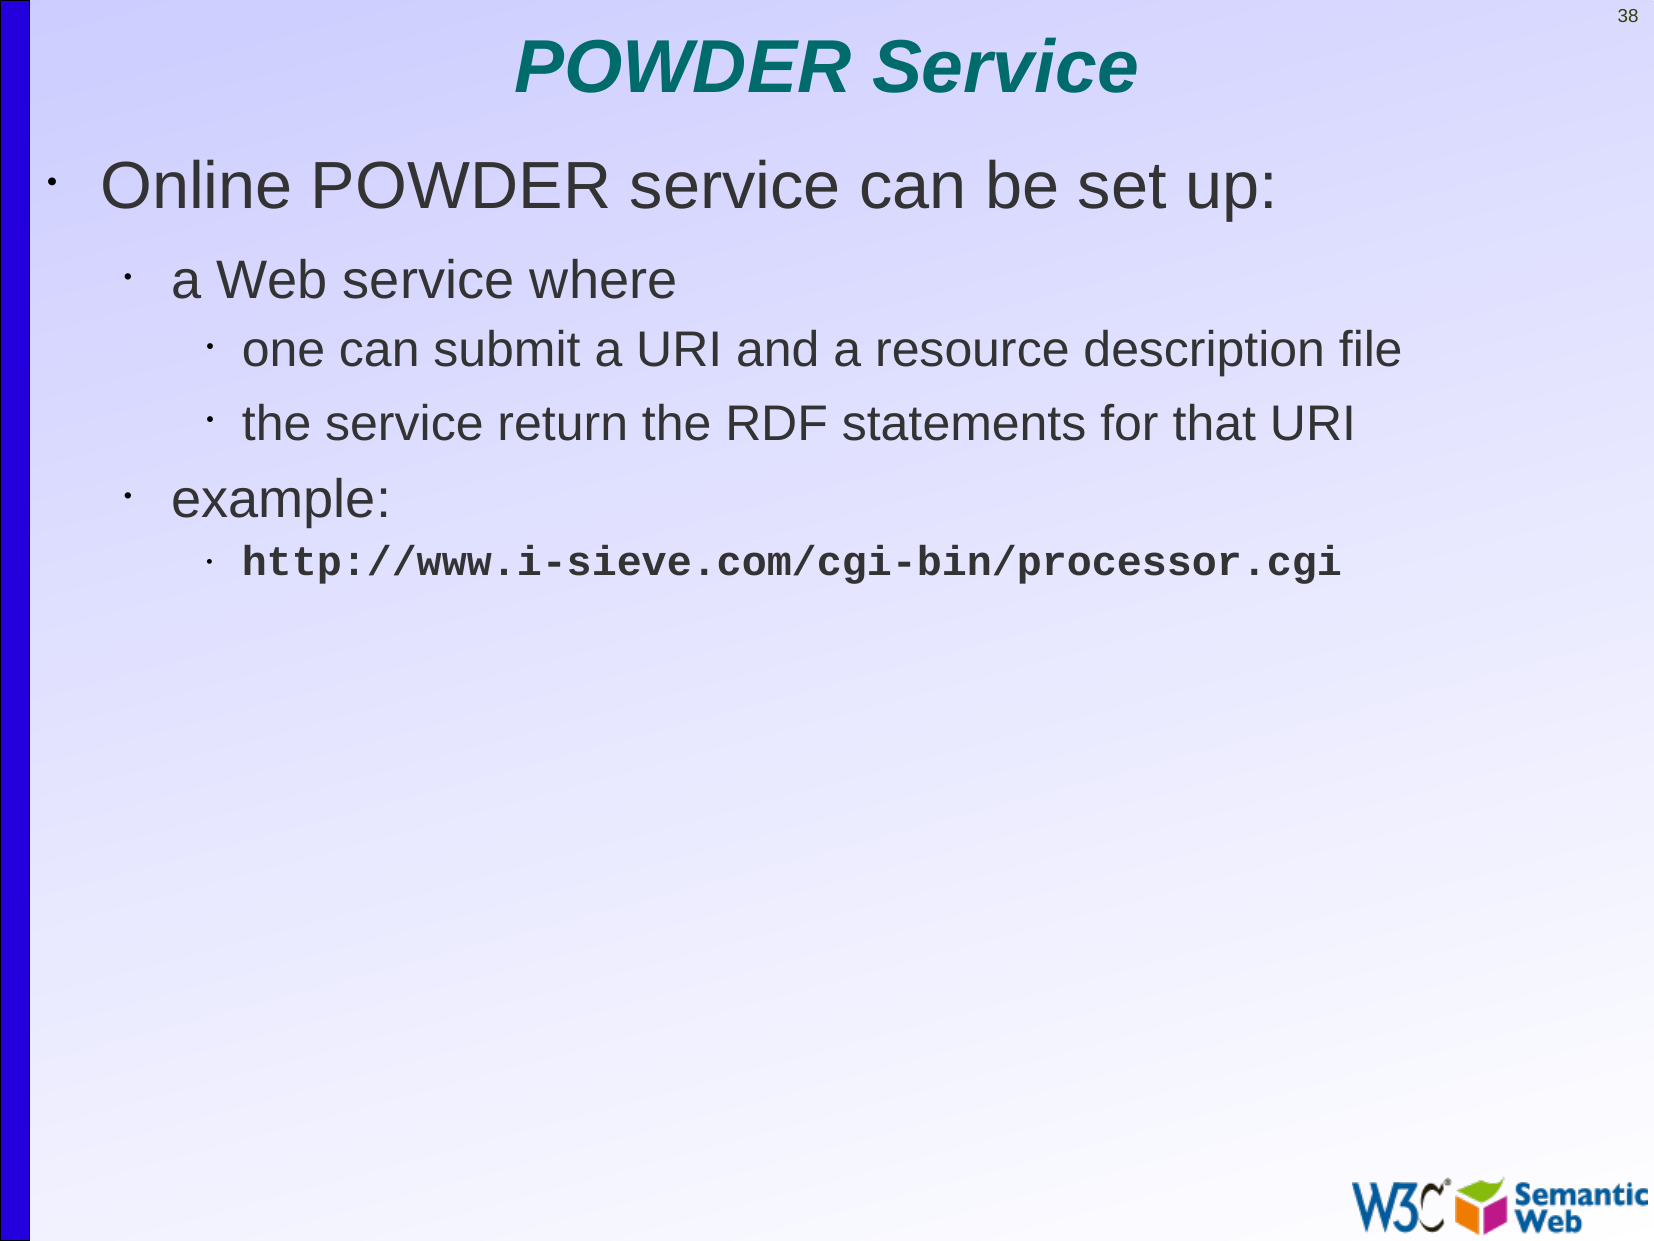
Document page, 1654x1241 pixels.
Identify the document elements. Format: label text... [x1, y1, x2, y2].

title POWDER Service [0, 13, 1654, 117]
picture [1352, 1175, 1648, 1235]
list Online POWDER service can be set up: a Web service where one can submit a URI and a resource description file the service return the RDF statements for that URI example: http://www.i-sieve.com/cgi-bin/processor.cgi [29, 147, 1624, 1119]
